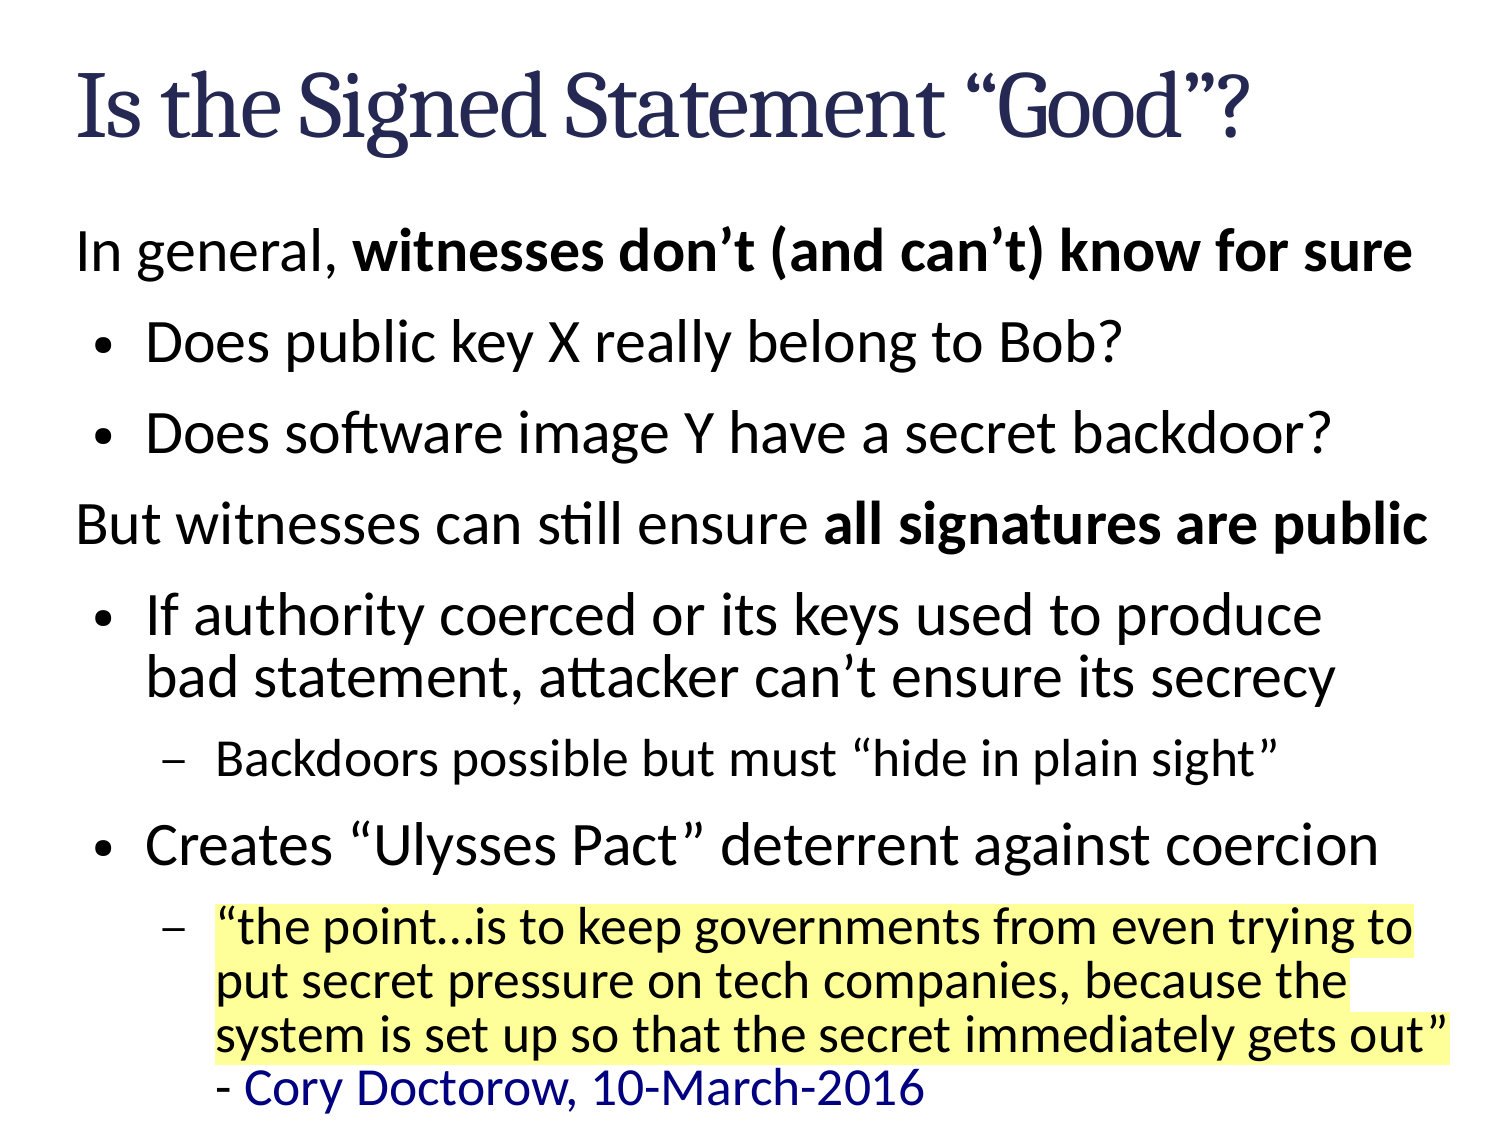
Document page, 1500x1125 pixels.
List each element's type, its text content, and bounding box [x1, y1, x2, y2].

list In general, witnesses don’t (and can’t) know for sure Does public key X really belong to Bob? Does software image Y have a secret backdoor? But witnesses can still ensure all signatures are public If authority coerced or its keys used to produce bad statement, attacker can’t ensure its secrecy Backdoors possible but must “hide in plain sight” Creates “Ulysses Pact” deterrent against coercion “the point…is to keep governments from even trying to put secret pressure on tech companies, because the system is set up so that the secret immediately gets out” - Cory Doctorow, 10-March-2016 [75, 224, 1471, 1125]
title Is the Signed Statement “Good”? [75, 12, 1471, 200]
